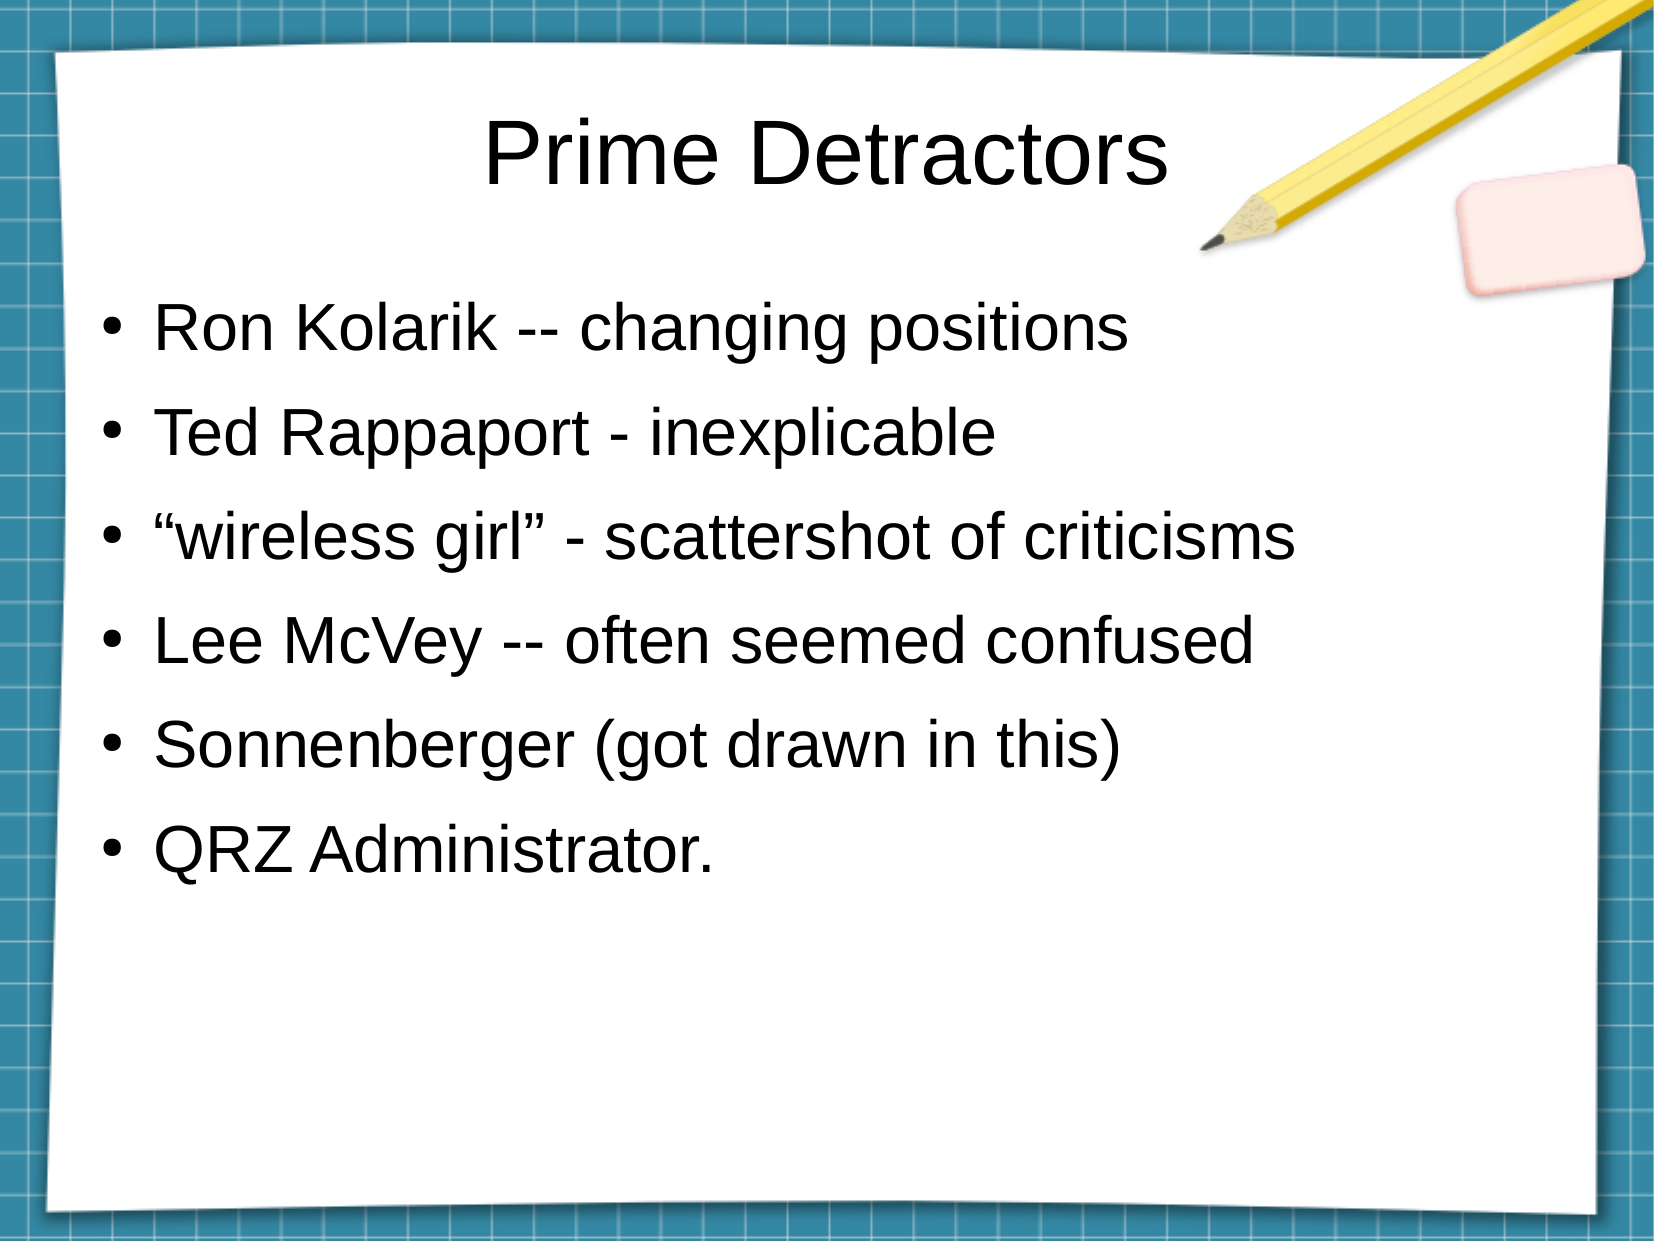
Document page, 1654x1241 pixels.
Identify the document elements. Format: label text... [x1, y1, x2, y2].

list Ron Kolarik -- changing positions Ted Rappaport - inexplicable “wireless girl” - scattershot of criticisms Lee McVey -- often seemed confused Sonnenberger (got drawn in this) QRZ Administrator. [82, 290, 1571, 1010]
picture [0, 0, 1654, 1241]
title Prime Detractors [82, 49, 1571, 257]
